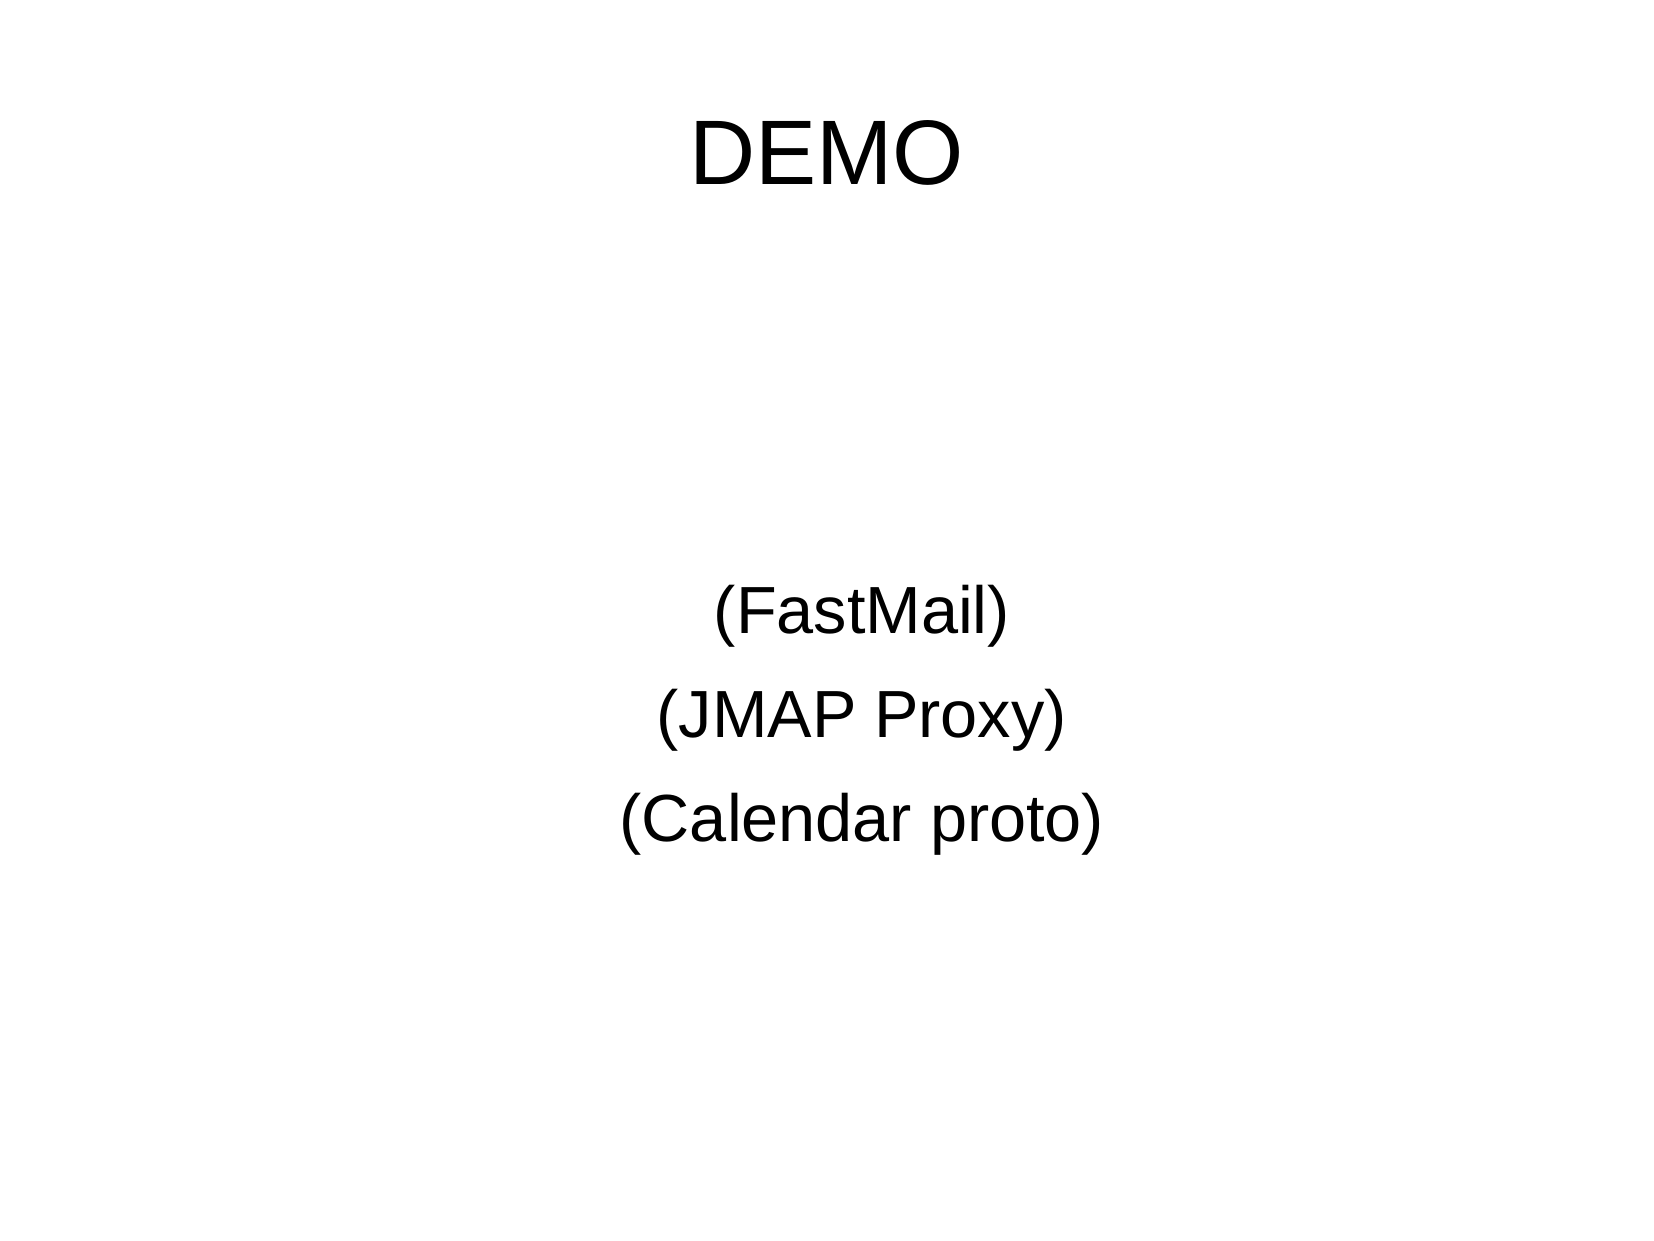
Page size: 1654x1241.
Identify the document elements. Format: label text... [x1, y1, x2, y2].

title DEMO [82, 49, 1571, 257]
list (FastMail) (JMAP Proxy) (Calendar proto) [82, 290, 1571, 1010]
